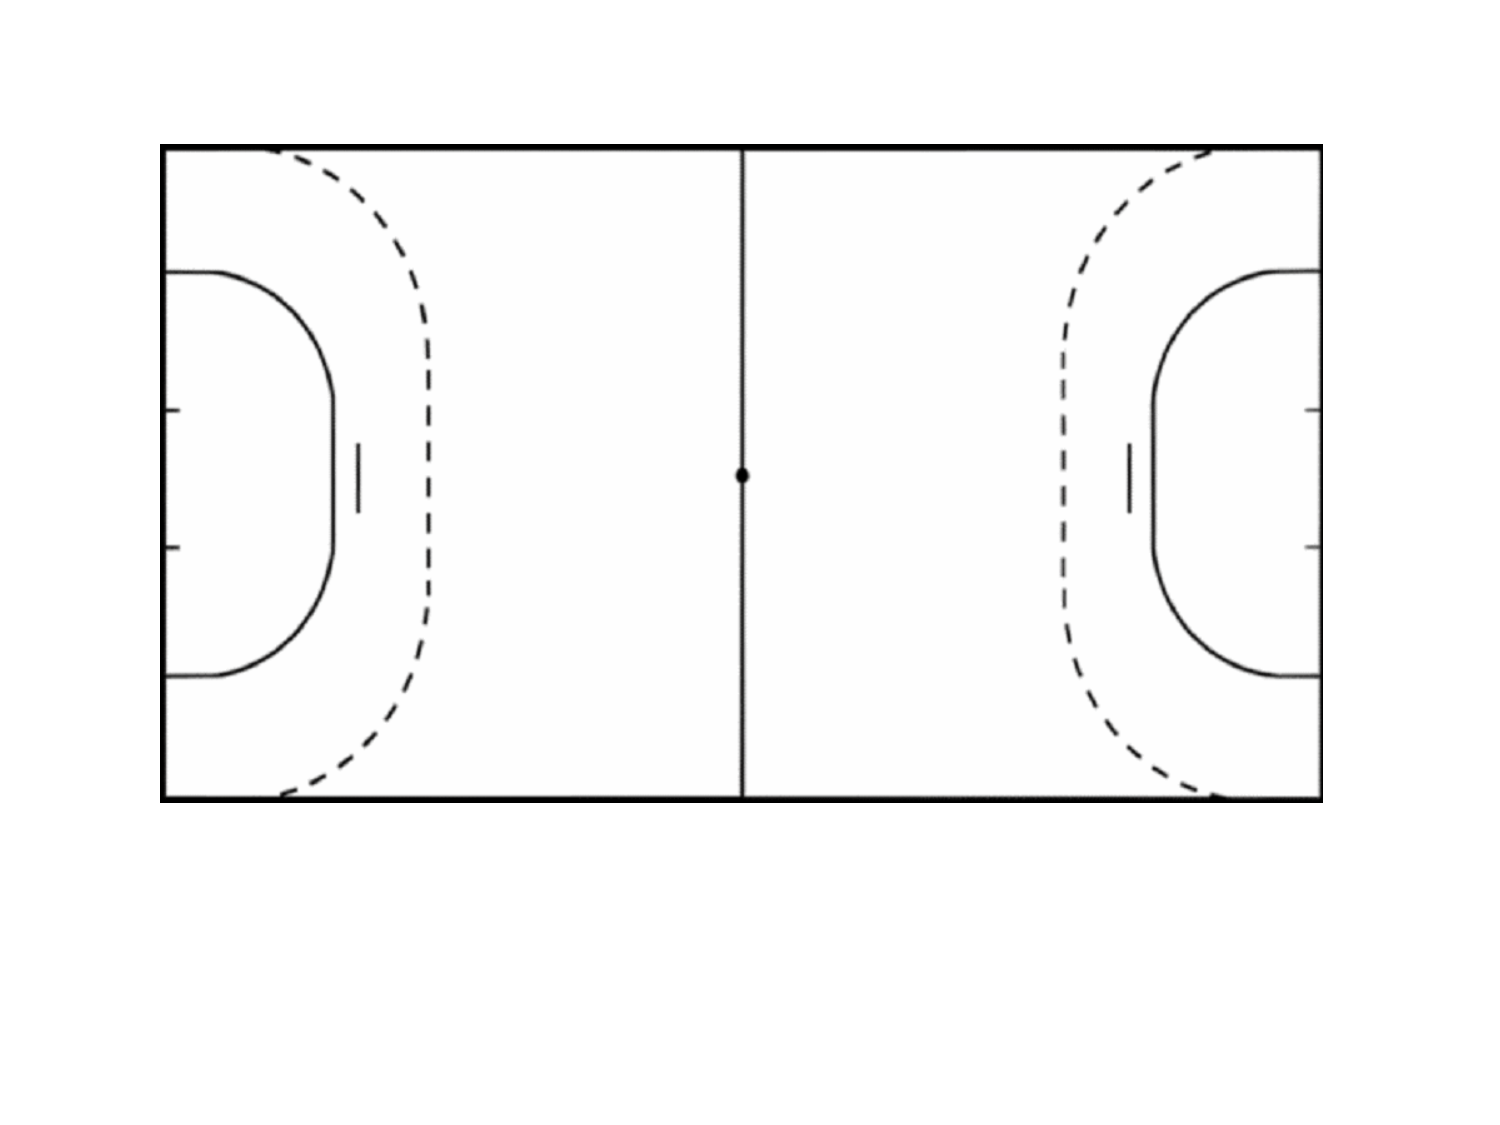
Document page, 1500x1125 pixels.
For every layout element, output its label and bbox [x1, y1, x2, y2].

picture [160, 144, 1323, 804]
